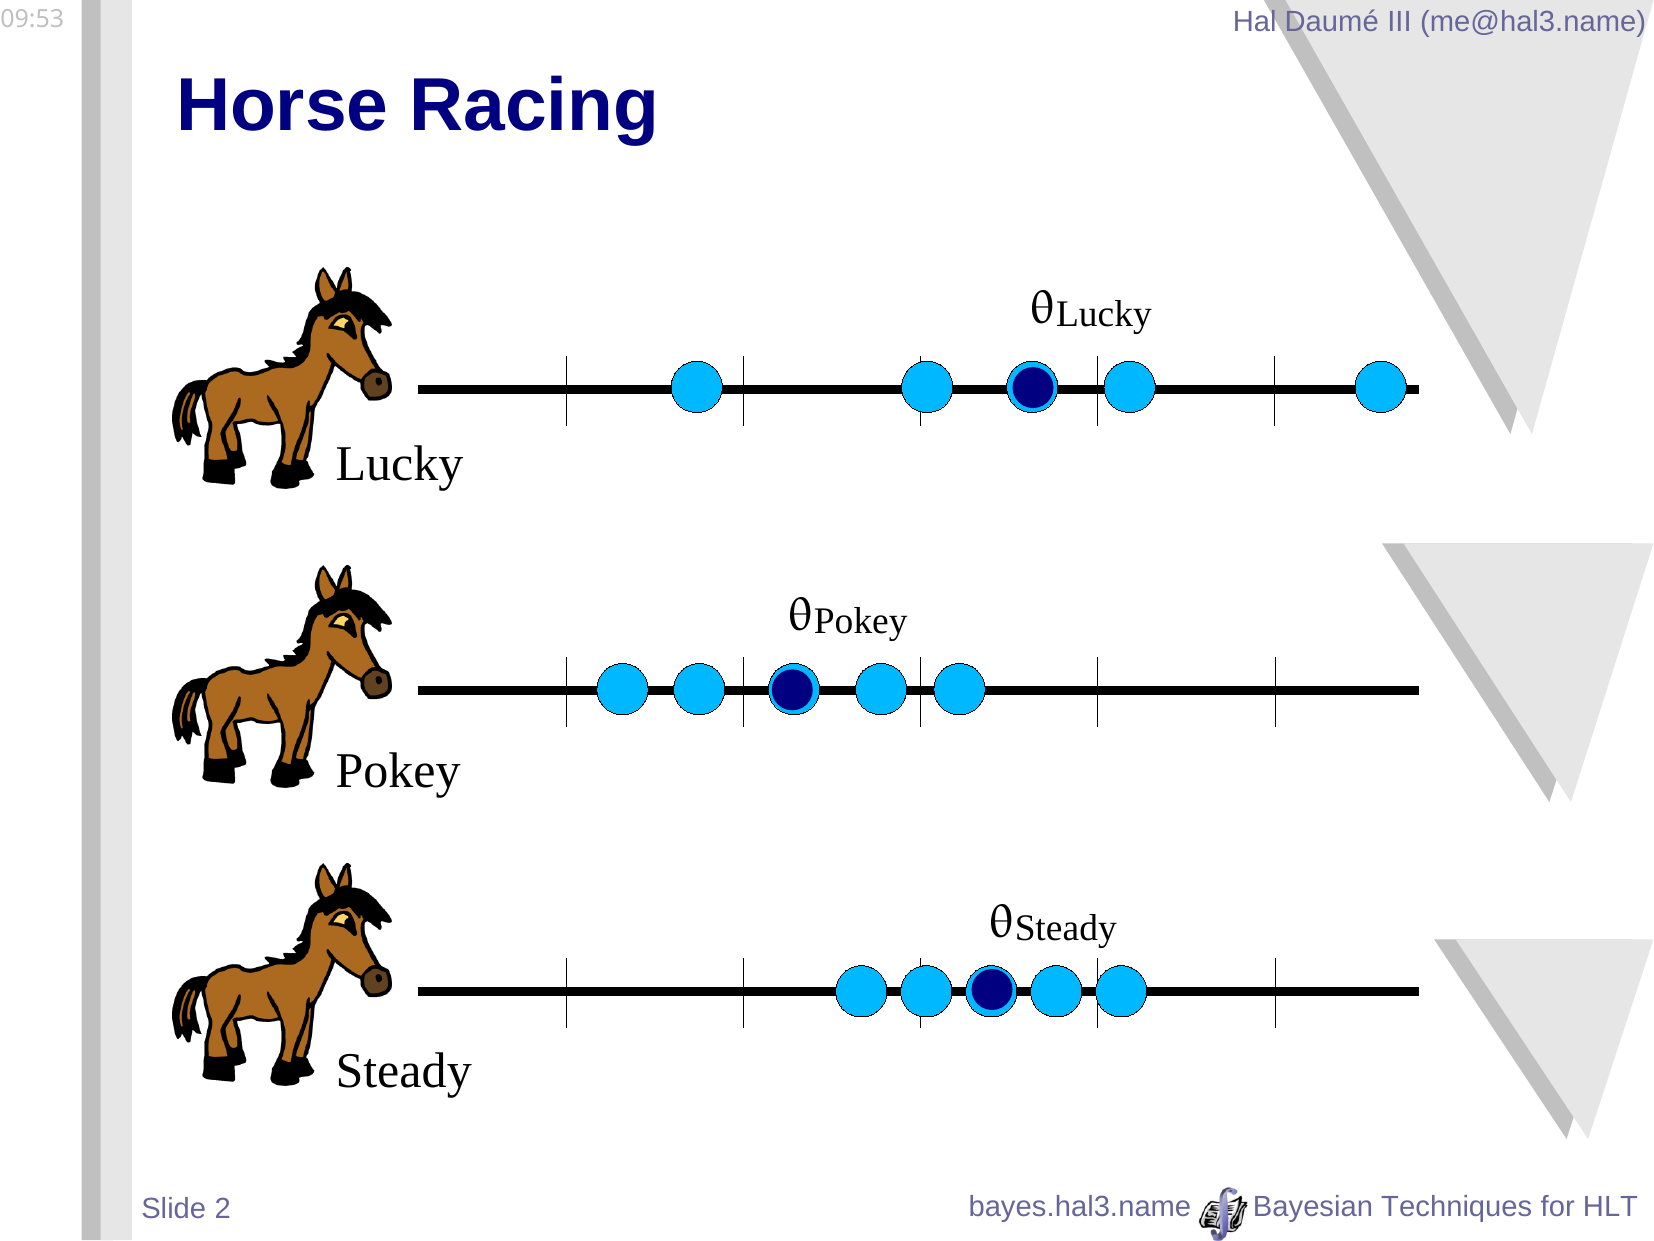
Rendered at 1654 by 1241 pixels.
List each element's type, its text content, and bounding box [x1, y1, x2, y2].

text_box Lucky [1029, 278, 1153, 349]
picture [172, 267, 392, 489]
text_box [933, 663, 986, 715]
text_box [965, 965, 1017, 1017]
text_box [768, 663, 820, 715]
text_box [671, 361, 723, 413]
picture [172, 565, 392, 788]
text_box Lucky [335, 435, 464, 497]
text_box [1103, 361, 1156, 413]
text_box [1030, 965, 1082, 1017]
text_box [673, 663, 725, 715]
text_box [1095, 965, 1147, 1017]
text_box Pokey [787, 586, 909, 656]
text_box Pokey [335, 742, 461, 804]
text_box Steady [335, 1042, 472, 1104]
picture [172, 863, 392, 1086]
title Horse Racing [176, 44, 1509, 166]
text_box [835, 965, 888, 1017]
text_box [1006, 361, 1058, 413]
text_box [855, 663, 907, 715]
text_box [1355, 361, 1407, 413]
text_box Steady [988, 893, 1118, 963]
text_box [596, 663, 649, 715]
text_box [900, 965, 952, 1017]
picture [1198, 1186, 1248, 1241]
text_box [901, 361, 953, 413]
